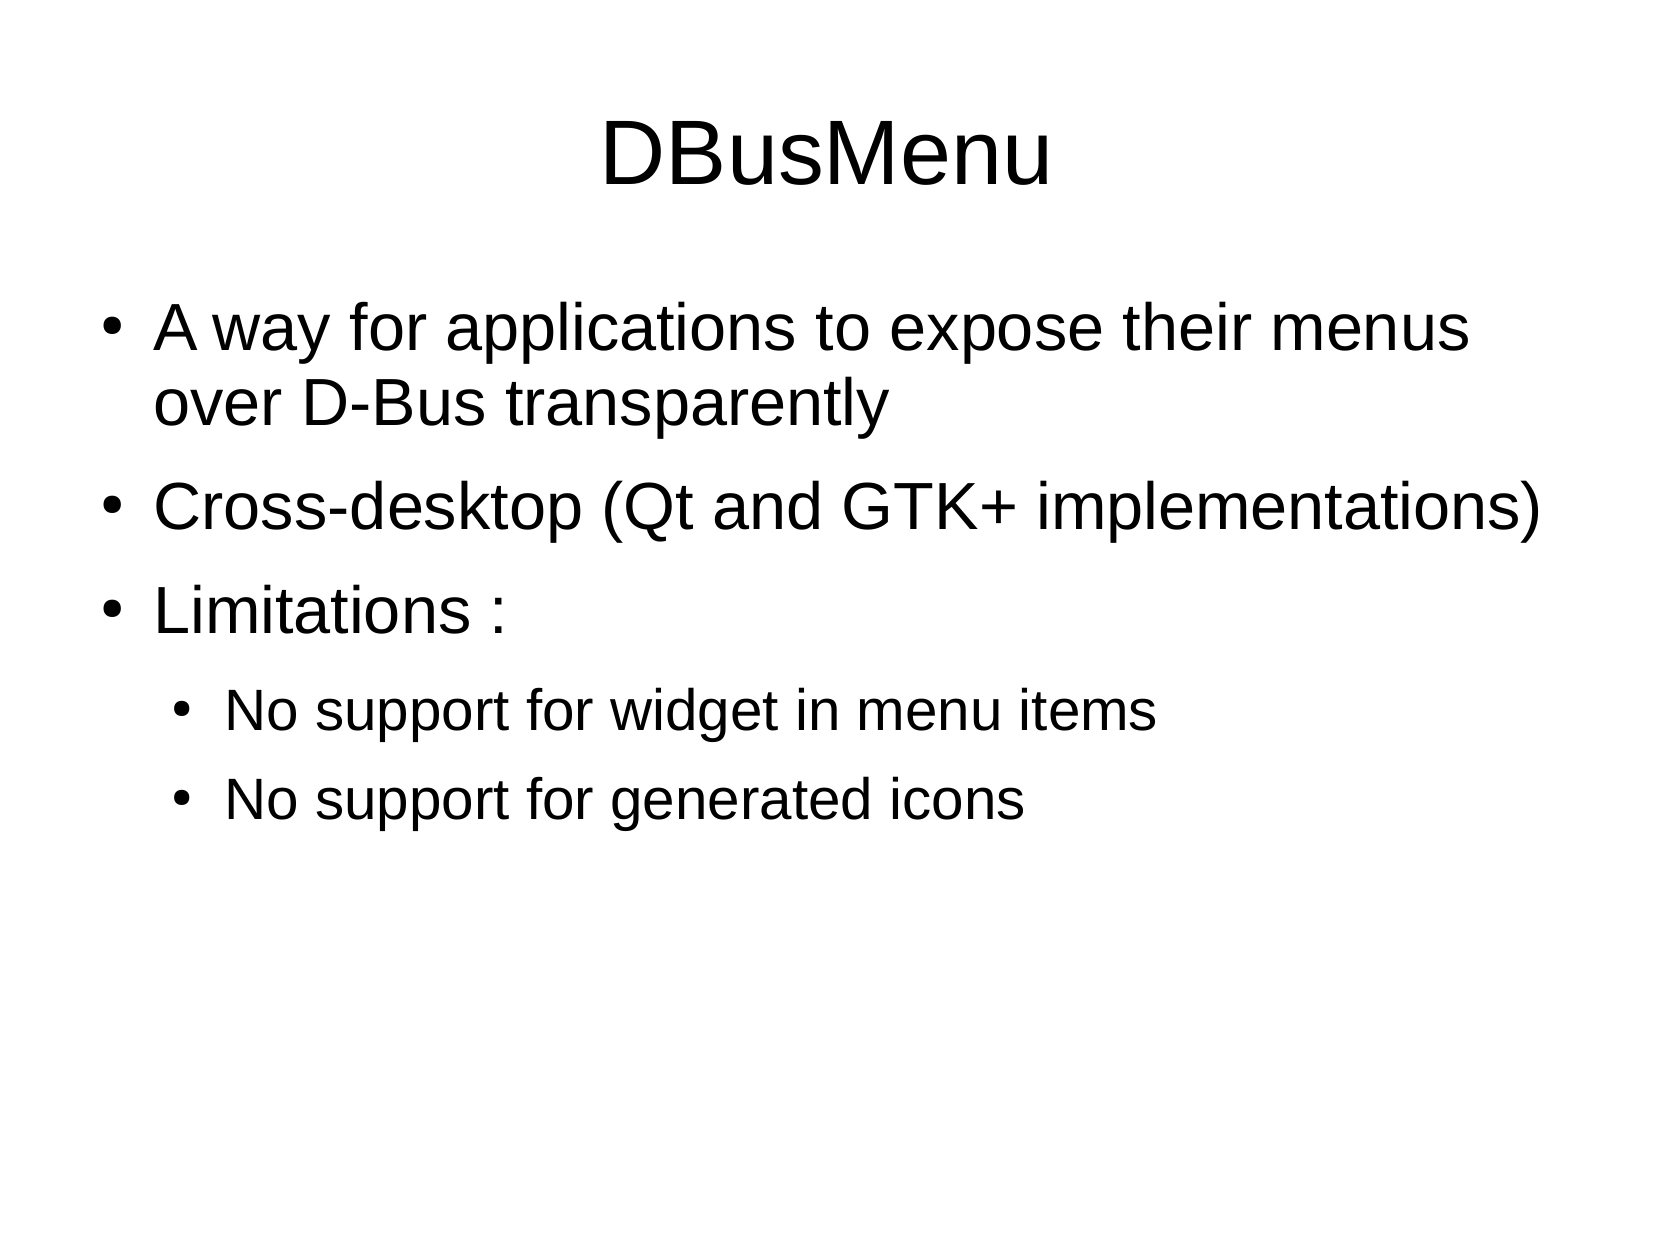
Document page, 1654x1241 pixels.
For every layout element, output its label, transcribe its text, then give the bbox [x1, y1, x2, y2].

title DBusMenu [82, 56, 1571, 250]
list A way for applications to expose their menus over D-Bus transparently Cross-desktop (Qt and GTK+ implementations) Limitations : No support for widget in menu items No support for generated icons [82, 290, 1571, 1152]
